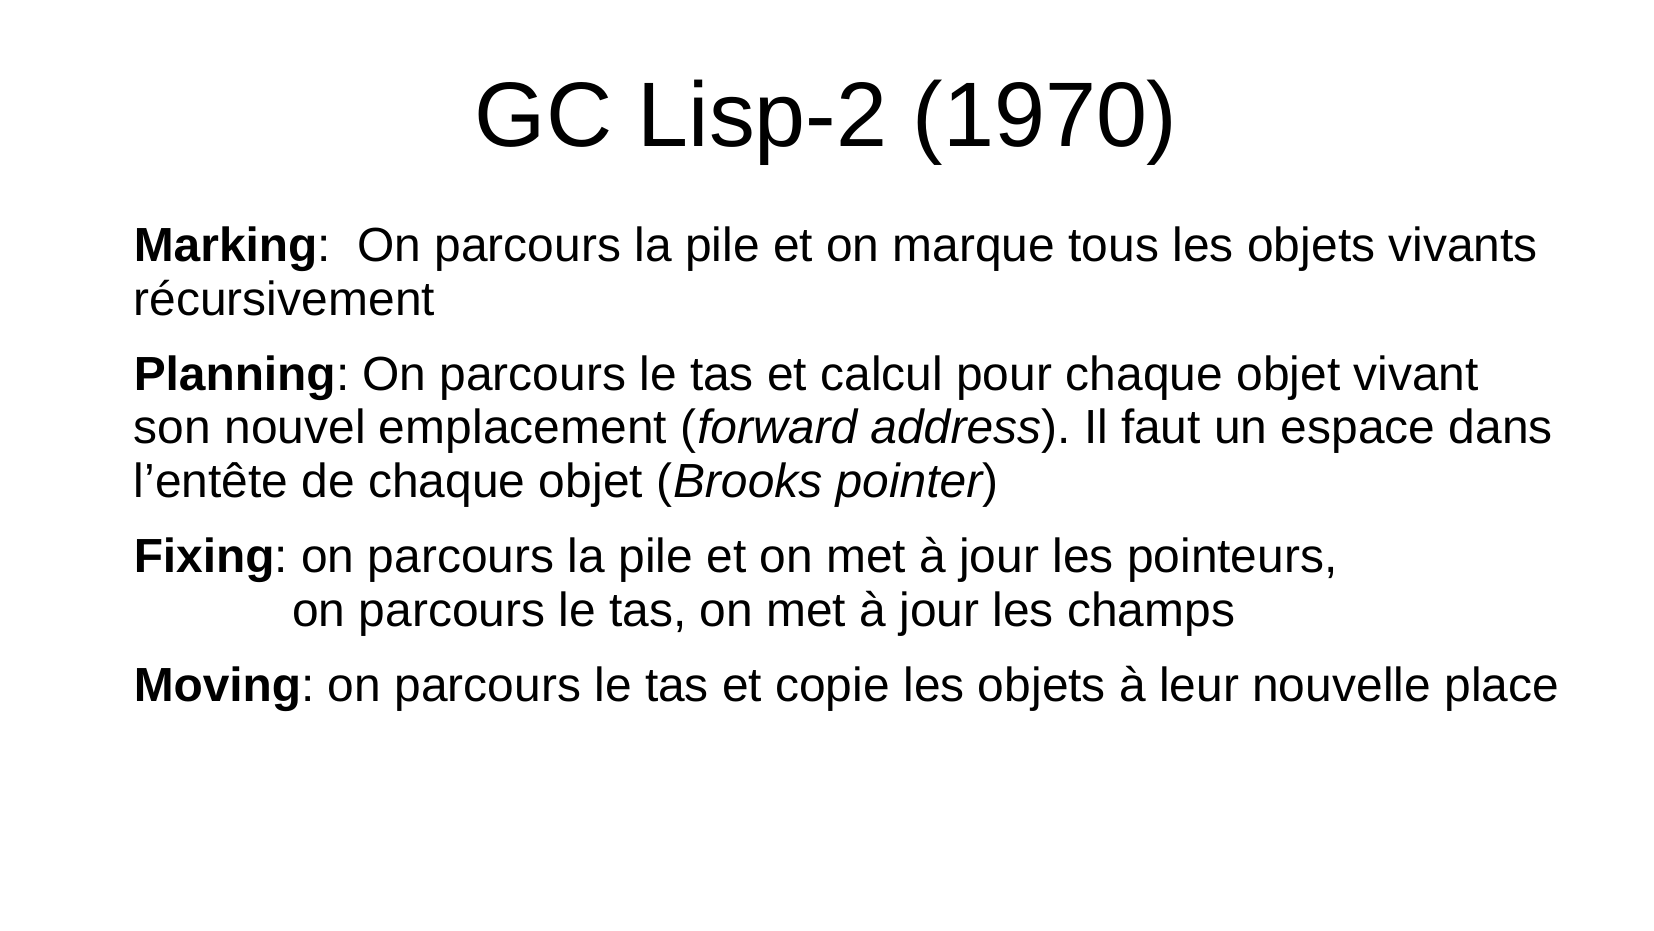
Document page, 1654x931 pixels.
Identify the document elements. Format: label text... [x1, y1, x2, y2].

title GC Lisp-2 (1970) [82, 37, 1571, 193]
list Marking: On parcours la pile et on marque tous les objets vivants récursivement Planning: On parcours le tas et calcul pour chaque objet vivant son nouvel emplacement (forward address). Il faut un espace dans l’entête de chaque objet (Brooks pointer) Fixing: on parcours la pile et on met à jour les pointeurs, on parcours le tas, on met à jour les champs Moving: on parcours le tas et copie les objets à leur nouvelle place [82, 217, 1571, 758]
